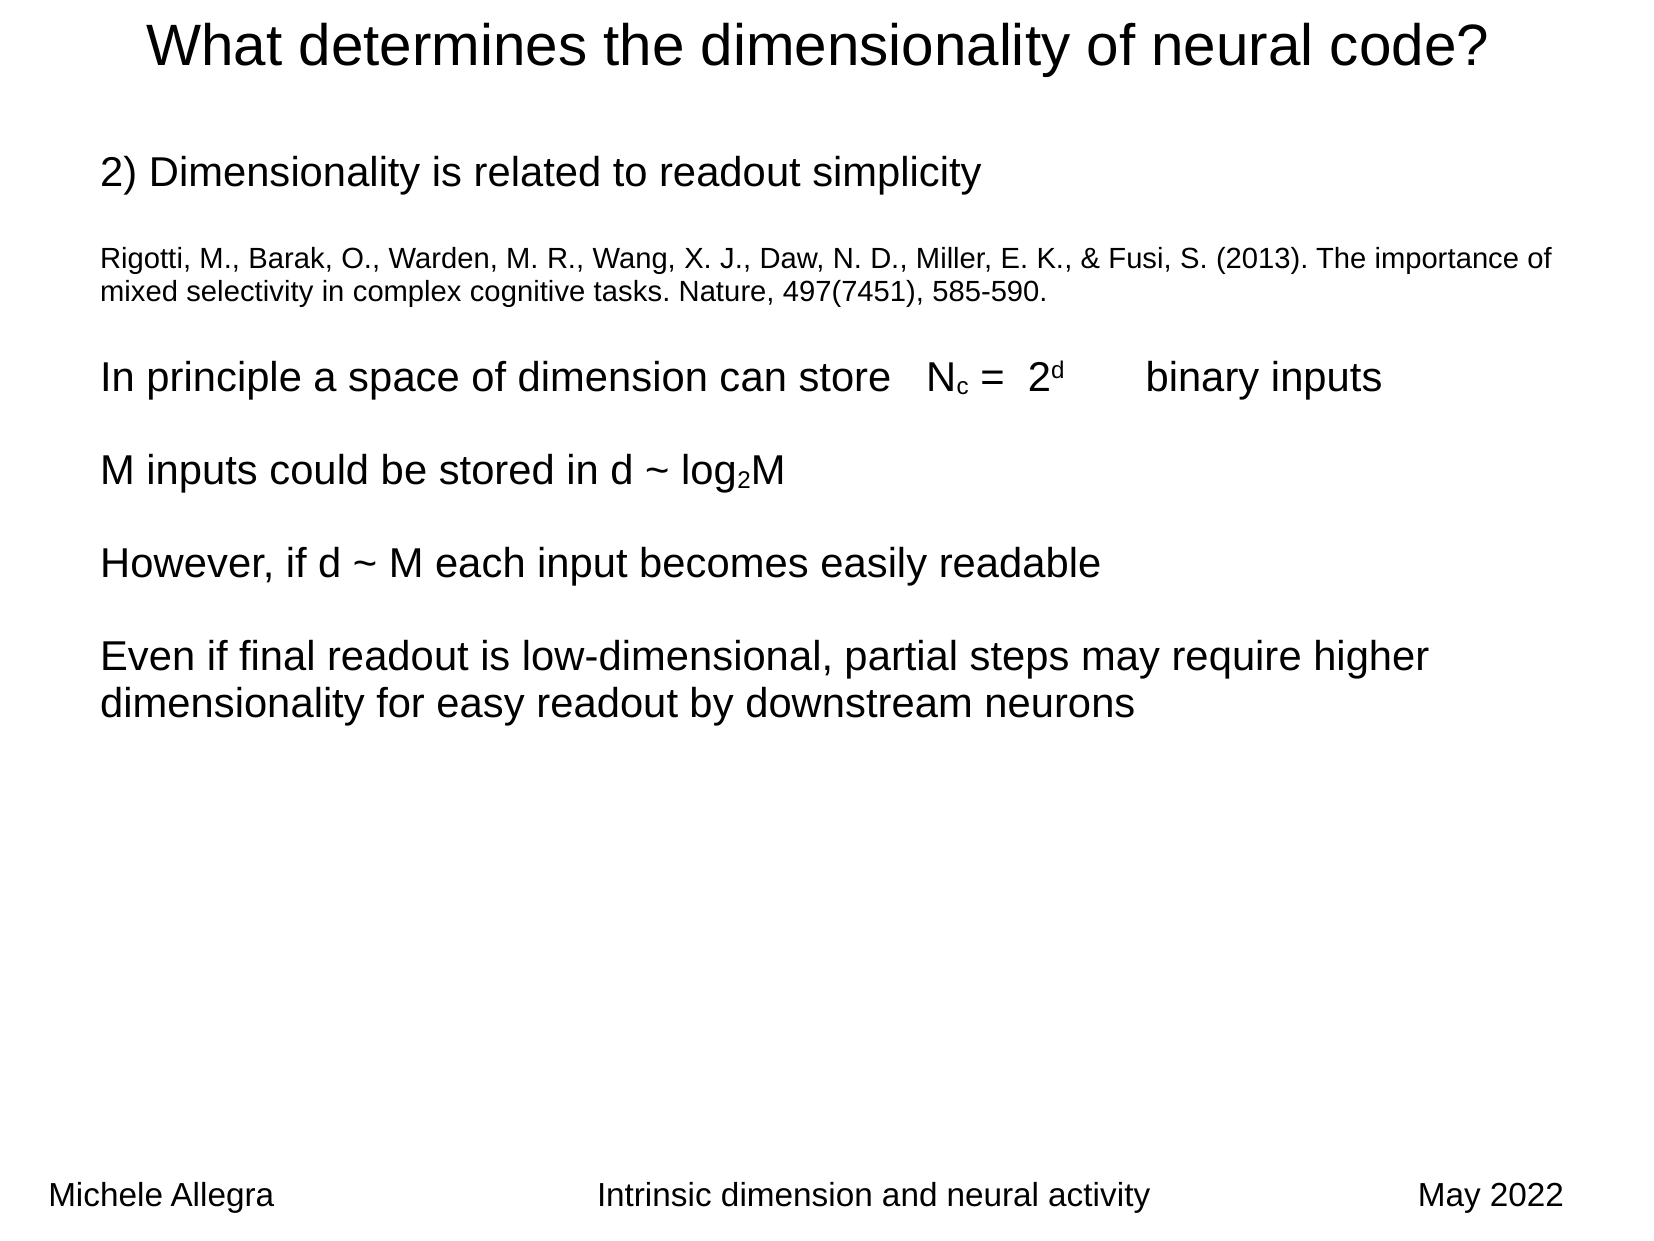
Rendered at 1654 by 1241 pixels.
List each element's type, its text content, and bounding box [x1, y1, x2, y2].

text_box 2) Dimensionality is related to readout simplicity Rigotti, M., Barak, O., Warden, M. R., Wang, X. J., Daw, N. D., Miller, E. K., & Fusi, S. (2013). The importance of mixed selectivity in complex cognitive tasks. Nature, 497(7451), 585-590. In principle a space of dimension can store Nc = 2d binary inputs M inputs could be stored in d ~ log2M However, if d ~ M each input becomes easily readable Even if final readout is low-dimensional, partial steps may require higher dimensionality for easy readout by downstream neurons [85, 141, 1582, 780]
text_box Michele Allegra Intrinsic dimension and neural activity May 2022 [33, 1168, 1603, 1221]
title What determines the dimensionality of neural code? [82, 0, 1571, 96]
